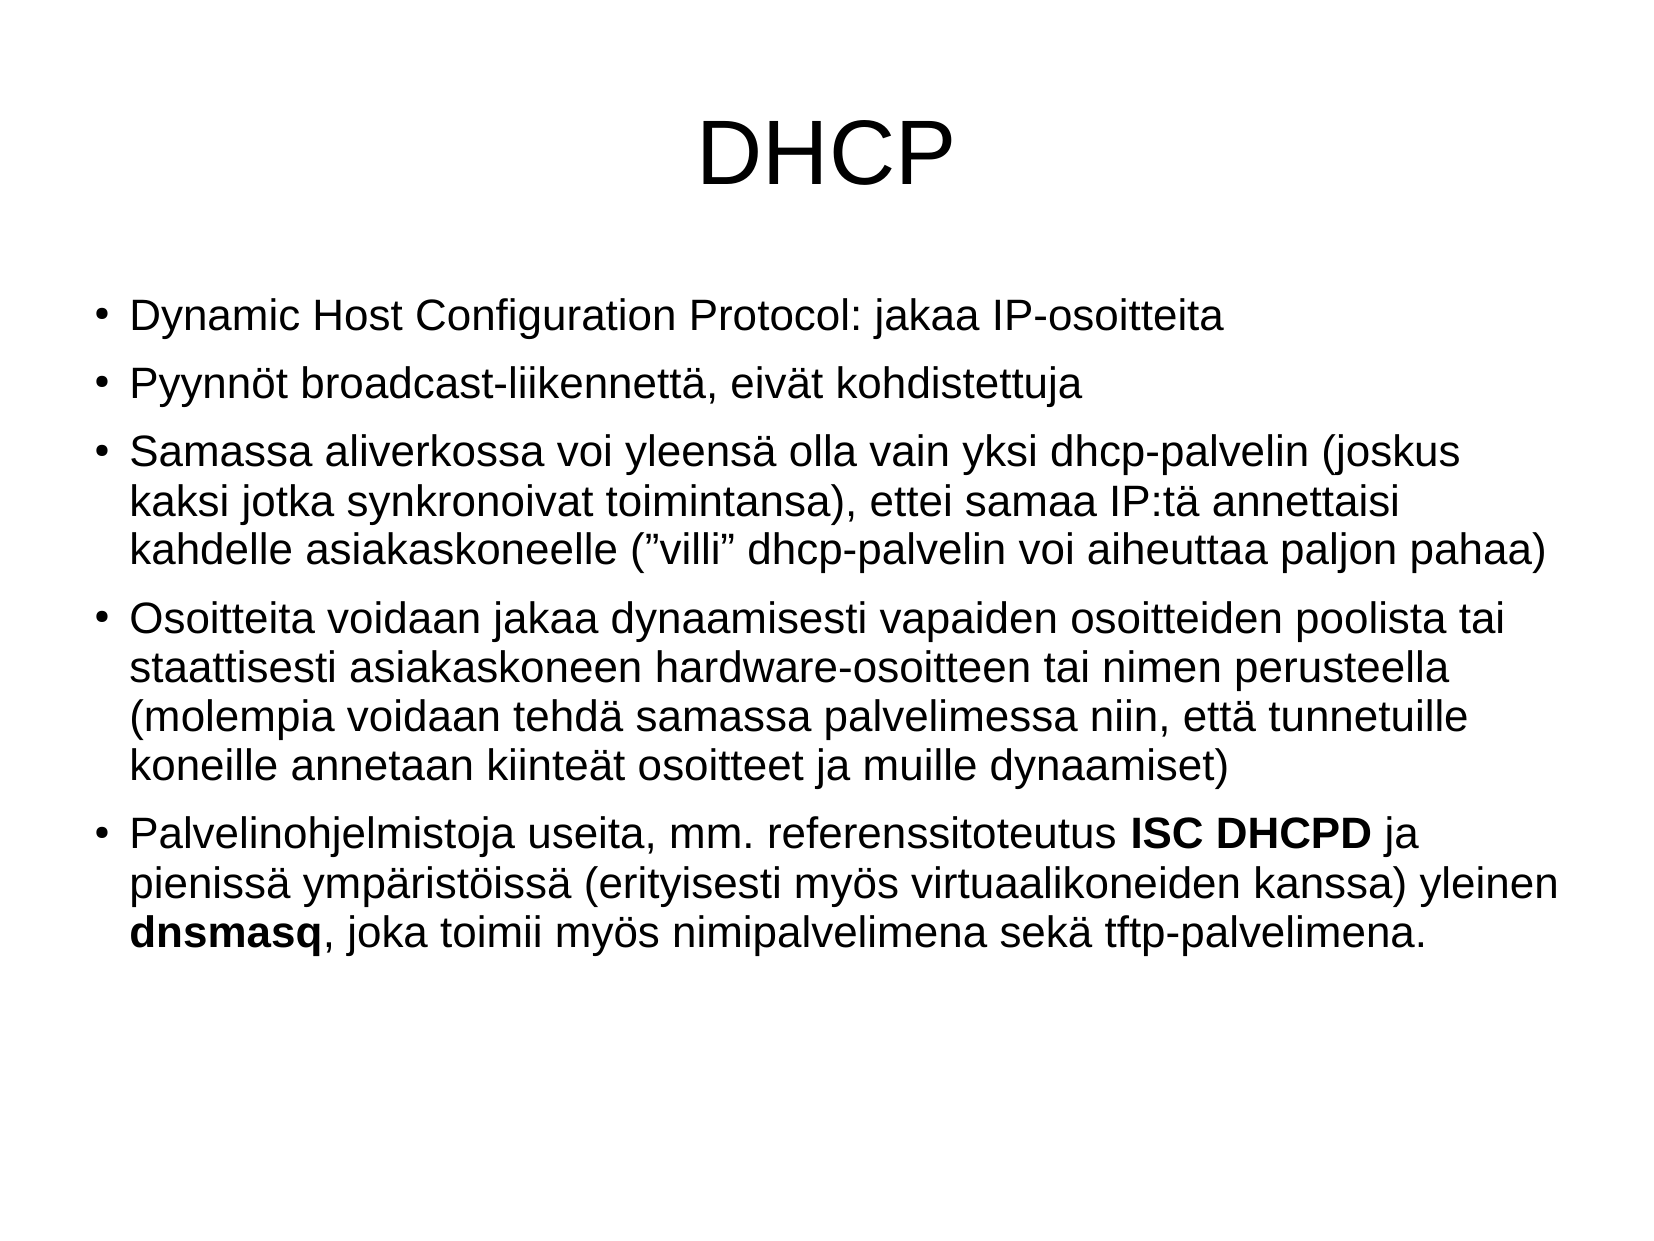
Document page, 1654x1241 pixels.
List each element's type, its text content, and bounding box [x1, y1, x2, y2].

list Dynamic Host Configuration Protocol: jakaa IP-osoitteita Pyynnöt broadcast-liikennettä, eivät kohdistettuja Samassa aliverkossa voi yleensä olla vain yksi dhcp-palvelin (joskus kaksi jotka synkronoivat toimintansa), ettei samaa IP:tä annettaisi kahdelle asiakaskoneelle (”villi” dhcp-palvelin voi aiheuttaa paljon pahaa) Osoitteita voidaan jakaa dynaamisesti vapaiden osoitteiden poolista tai staattisesti asiakaskoneen hardware-osoitteen tai nimen perusteella (molempia voidaan tehdä samassa palvelimessa niin, että tunnetuille koneille annetaan kiinteät osoitteet ja muille dynaamiset) Palvelinohjelmistoja useita, mm. referenssitoteutus ISC DHCPD ja pienissä ympäristöissä (erityisesti myös virtuaalikoneiden kanssa) yleinen dnsmasq, joka toimii myös nimipalvelimena sekä tftp-palvelimena. [82, 290, 1571, 1010]
title DHCP [82, 49, 1571, 257]
